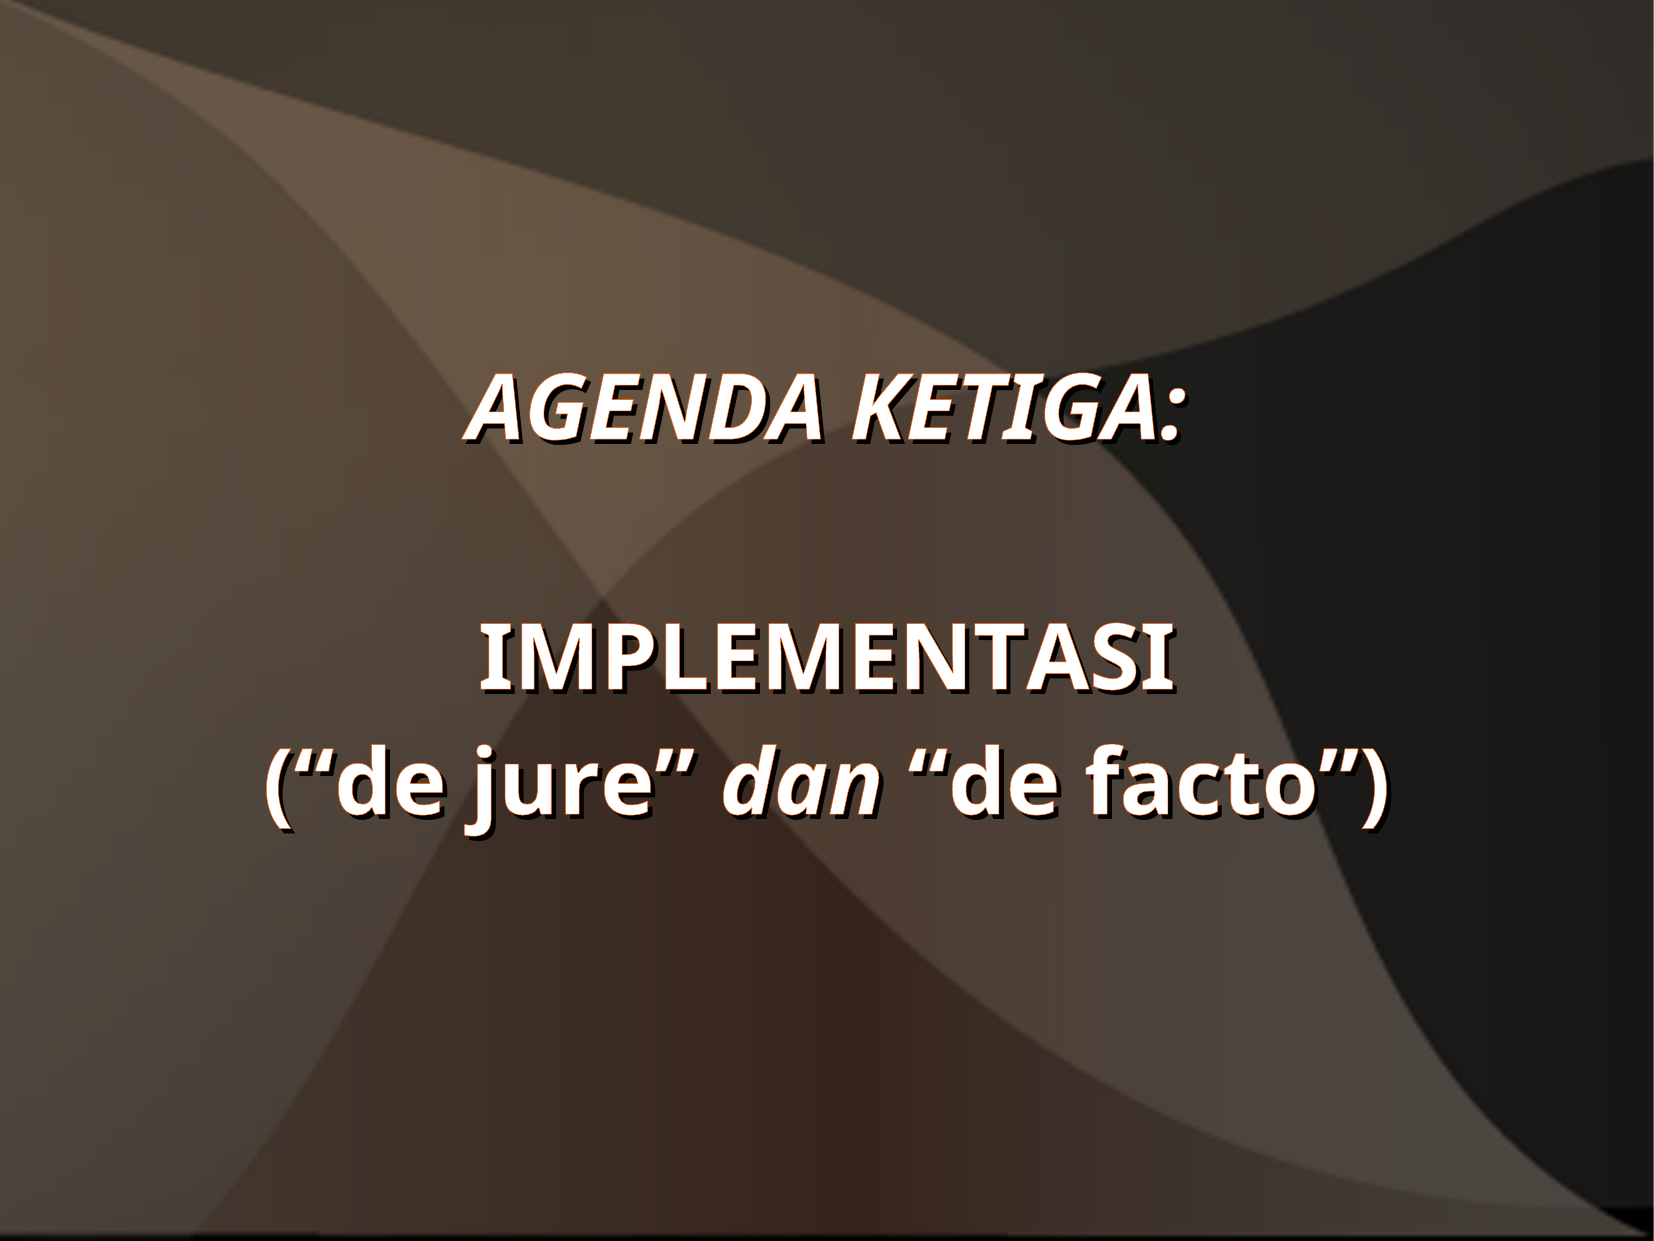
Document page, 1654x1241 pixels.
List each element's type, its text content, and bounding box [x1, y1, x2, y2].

picture [0, 0, 1654, 1241]
title AGENDA KETIGA: IMPLEMENTASI (“de jure” dan “de facto”) [82, 384, 1571, 798]
